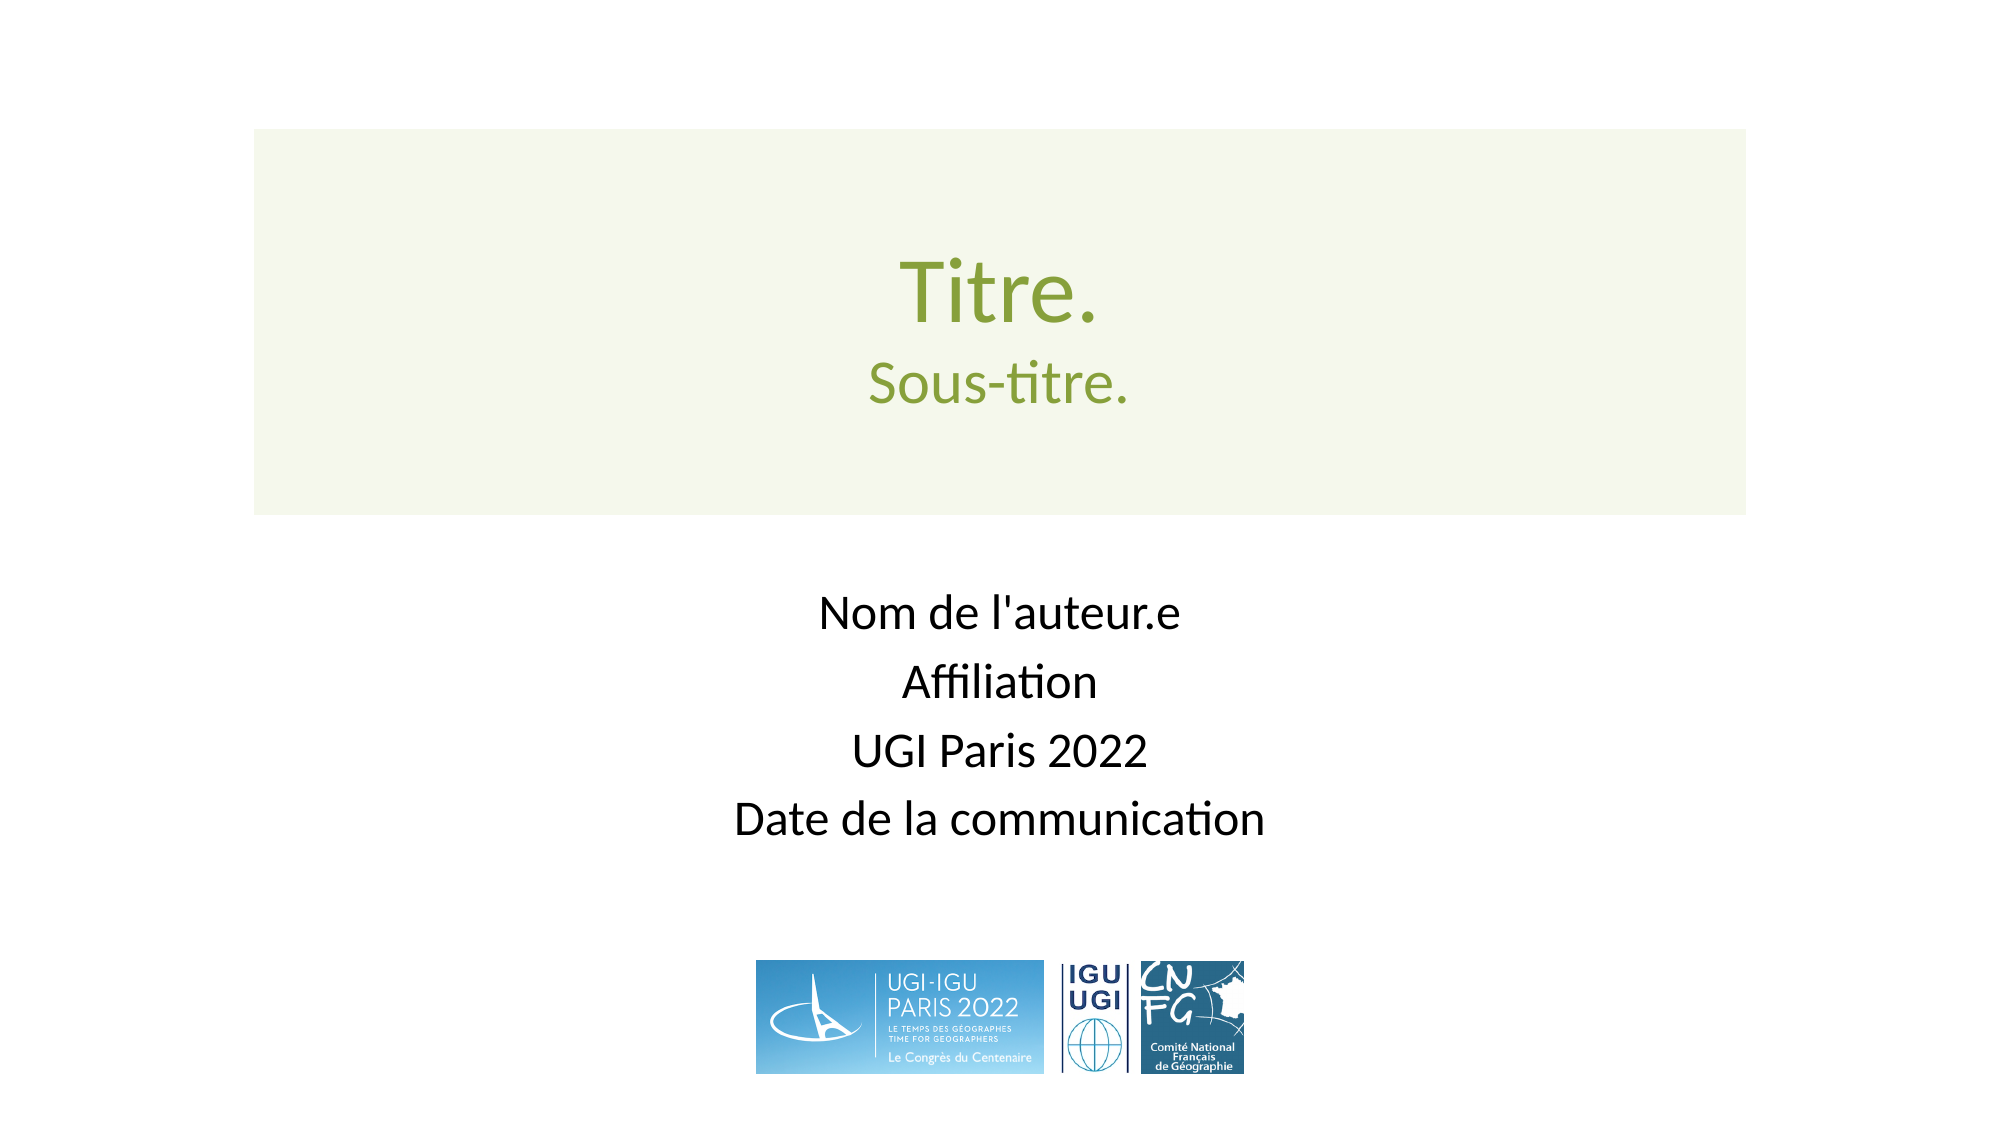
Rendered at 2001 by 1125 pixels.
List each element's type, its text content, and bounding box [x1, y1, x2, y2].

picture [1051, 960, 1138, 1074]
text_box Titre. Sous-titre. [254, 129, 1746, 515]
picture [1141, 961, 1244, 1074]
subtitle Nom de l'auteur.e Affiliation UGI Paris 2022 Date de la communication [249, 583, 1750, 856]
picture [756, 960, 1044, 1074]
